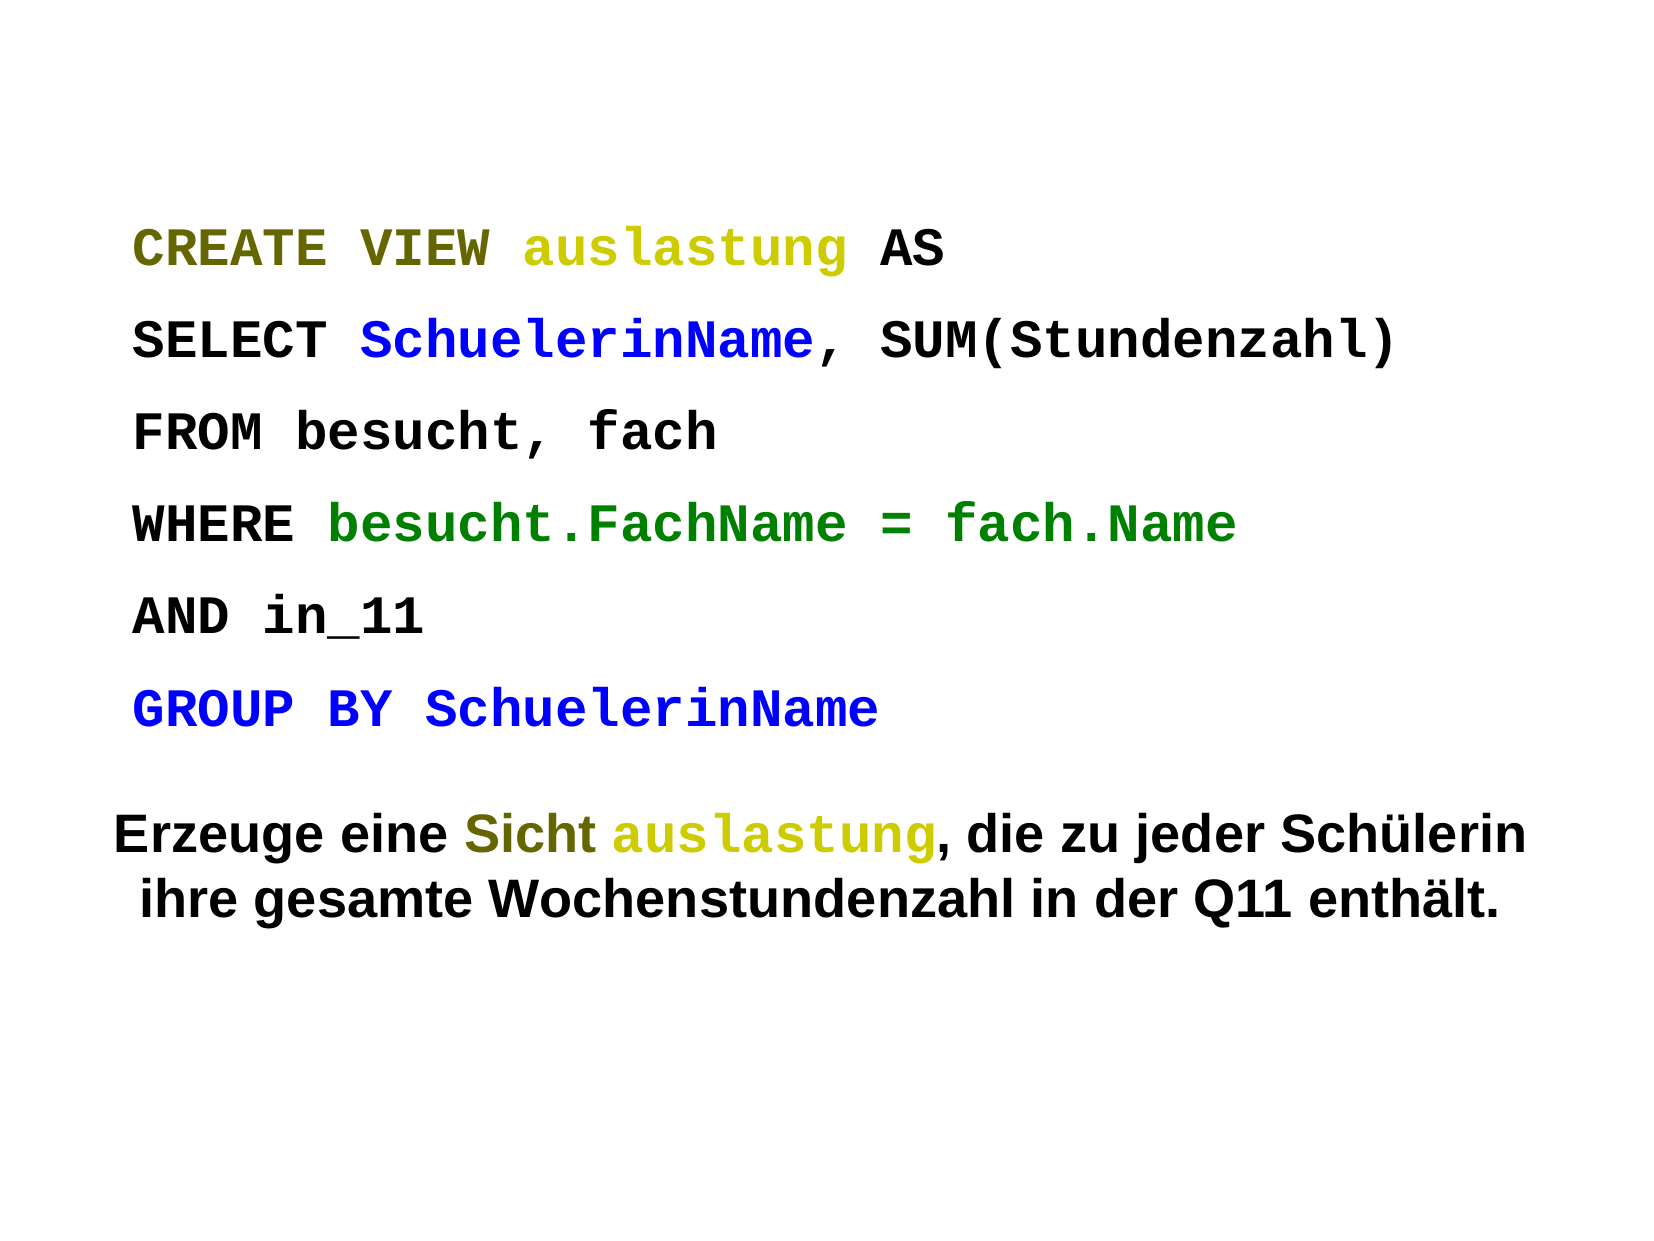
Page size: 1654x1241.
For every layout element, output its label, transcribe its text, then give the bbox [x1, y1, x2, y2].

title Erzeuge eine Sicht auslastung, die zu jeder Schülerin ihre gesamte Wochenstundenzahl in der Q11 enthält. [76, 787, 1566, 945]
text_box CREATE VIEW auslastung AS SELECT SchuelerinName, SUM(Stundenzahl) FROM besucht, fach WHERE besucht.FachName = fach.Name AND in_11 GROUP BY SchuelerinName [118, 212, 1654, 753]
